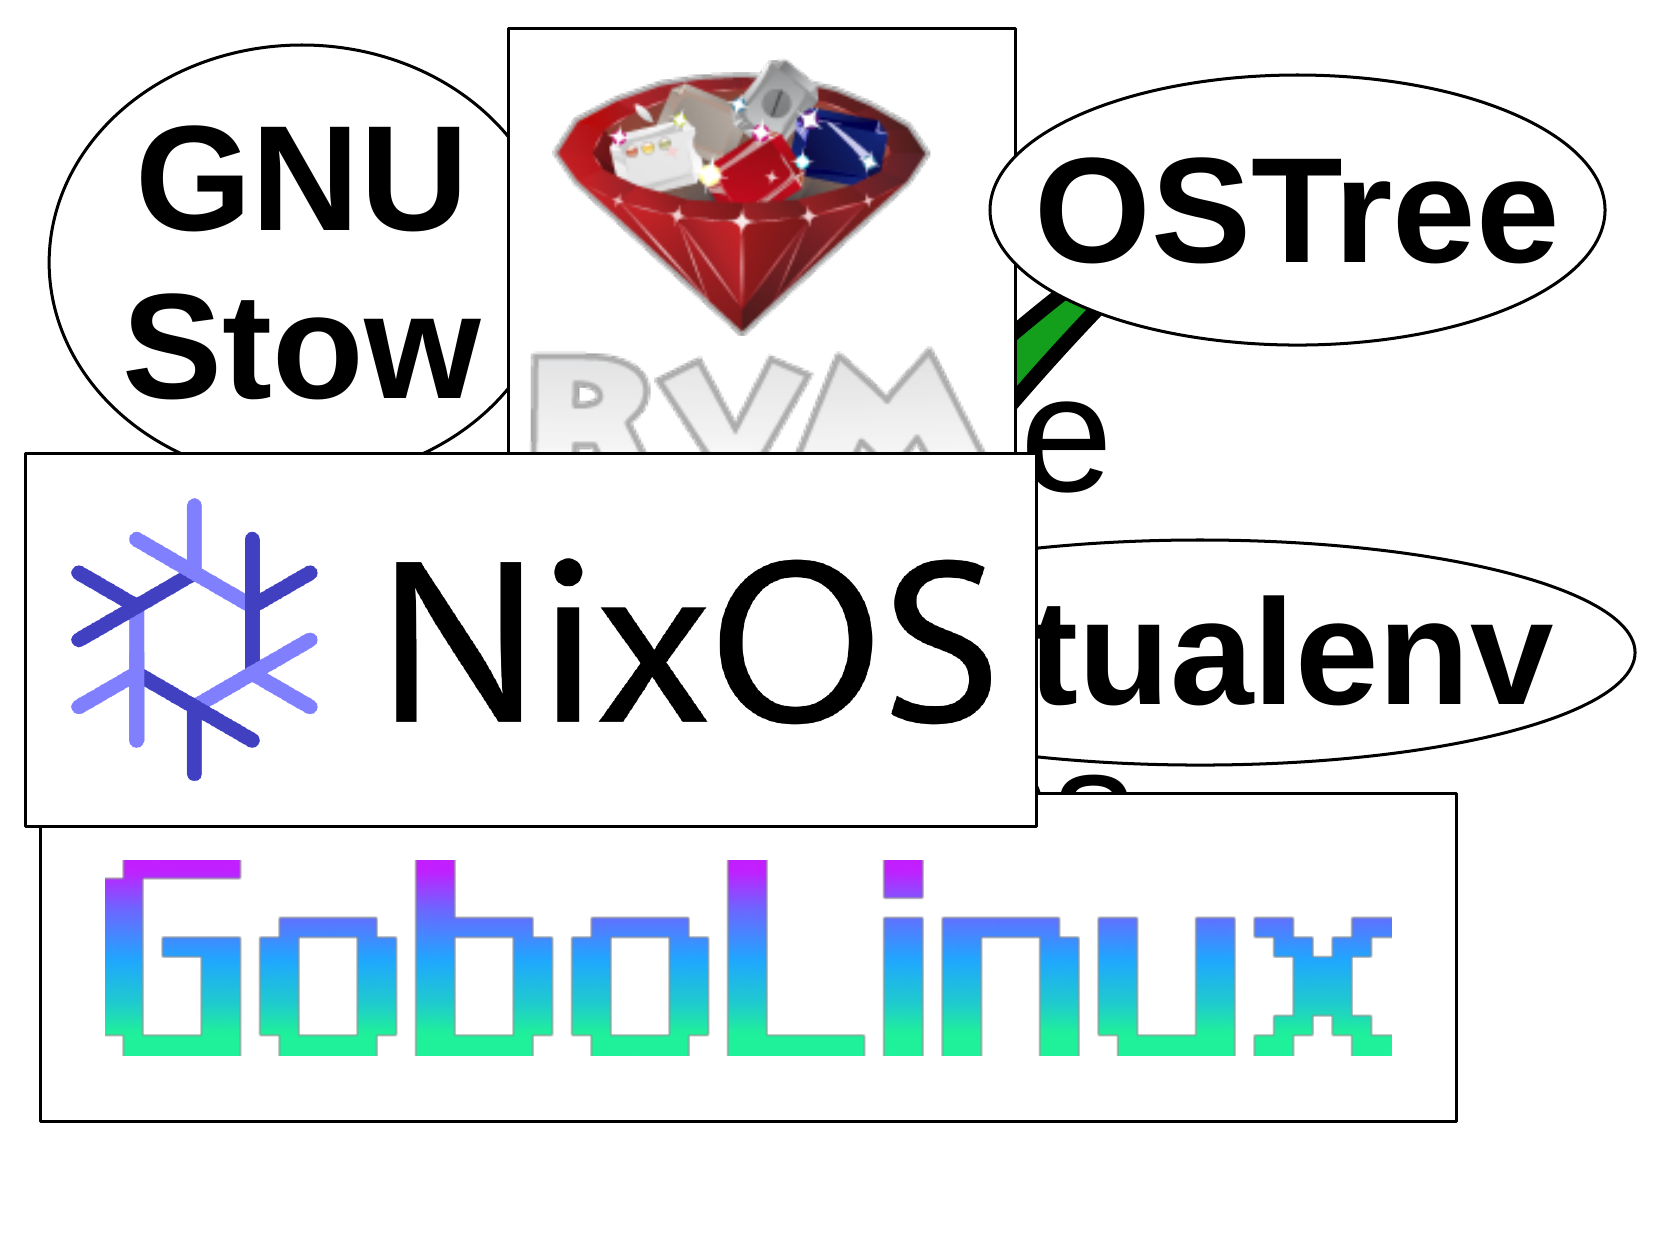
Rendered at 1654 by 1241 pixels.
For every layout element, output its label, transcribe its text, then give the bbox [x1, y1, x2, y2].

text_box Multiple package versions [1017, 333, 1158, 547]
picture [510, 30, 1014, 452]
picture [27, 454, 1036, 826]
text_box [1017, 296, 1095, 398]
text_box Multiple package versions [496, 392, 507, 452]
text_box Multiple package versions [1038, 758, 1158, 792]
text_box OSTree [990, 75, 1606, 346]
picture [42, 795, 1456, 1121]
text_box virtualenv [1038, 540, 1636, 766]
text_box GNU Stow [49, 45, 507, 452]
